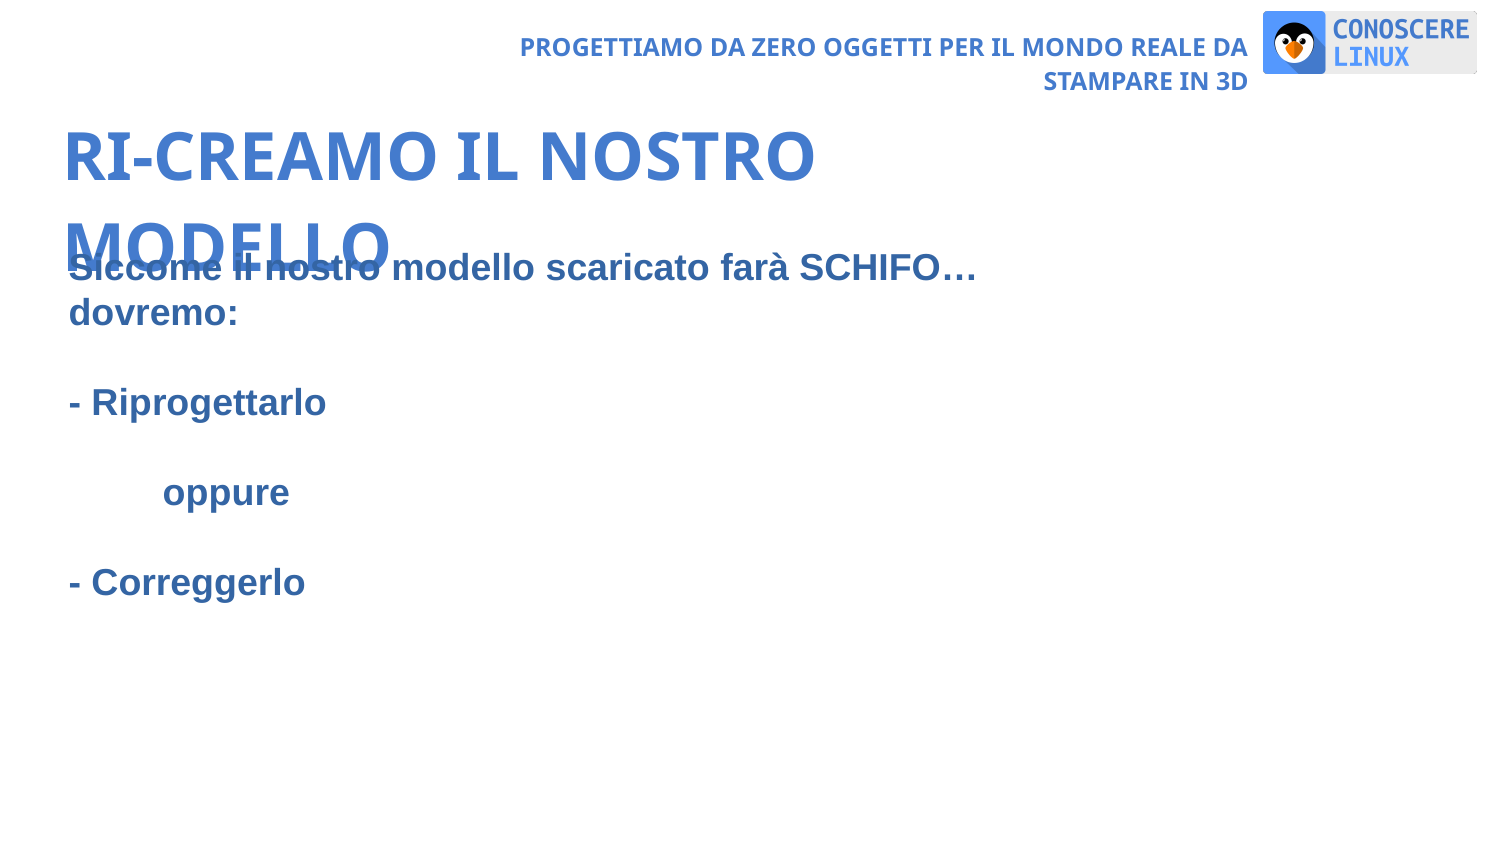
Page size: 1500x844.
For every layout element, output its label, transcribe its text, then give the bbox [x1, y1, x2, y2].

picture [1263, 11, 1477, 74]
title Siccome il nostro modello scaricato farà SCHIFO… dovremo: - Riprogettarlo oppure - Correggerlo [53, 227, 1384, 299]
text_box PROGETTIAMO DA ZERO OGGETTI PER IL MONDO REALE DA STAMPARE IN 3D [437, 21, 1264, 91]
text_box RI-CREAMO IL NOSTRO MODELLO [47, 102, 1075, 189]
